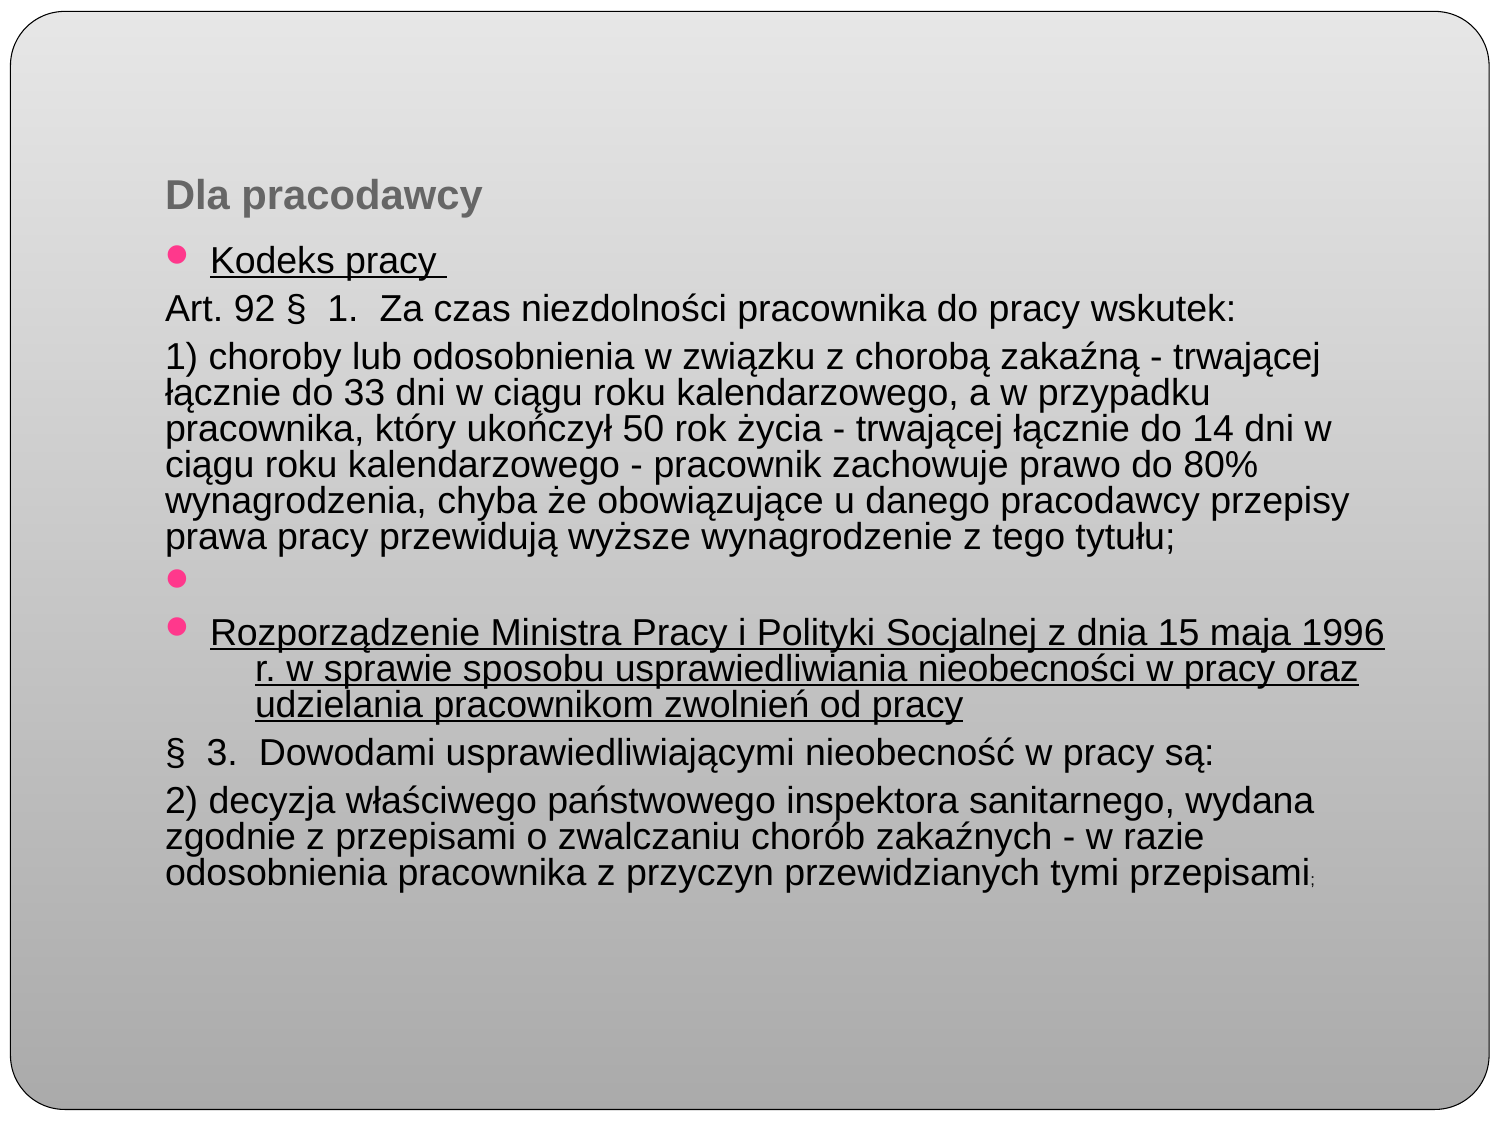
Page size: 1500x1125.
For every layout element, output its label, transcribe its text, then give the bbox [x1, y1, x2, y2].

list Kodeks pracy Art. 92 § 1. Za czas niezdolności pracownika do pracy wskutek: 1) choroby lub odosobnienia w związku z chorobą zakaźną - trwającej łącznie do 33 dni w ciągu roku kalendarzowego, a w przypadku pracownika, który ukończył 50 rok życia - trwającej łącznie do 14 dni w ciągu roku kalendarzowego - pracownik zachowuje prawo do 80% wynagrodzenia, chyba że obowiązujące u danego pracodawcy przepisy prawa pracy przewidują wyższe wynagrodzenie z tego tytułu; Rozporządzenie Ministra Pracy i Polityki Socjalnej z dnia 15 maja 1996 r. w sprawie sposobu usprawiedliwiania nieobecności w pracy oraz udzielania pracownikom zwolnień od pracy § 3. Dowodami usprawiedliwiającymi nieobecność w pracy są: 2) decyzja właściwego państwowego inspektora sanitarnego, wydana zgodnie z przepisami o zwalczaniu chorób zakaźnych - w razie odosobnienia pracownika z przyczyn przewidzianych tymi przepisami; [150, 237, 1426, 988]
title Dla pracodawcy [150, 45, 1426, 233]
